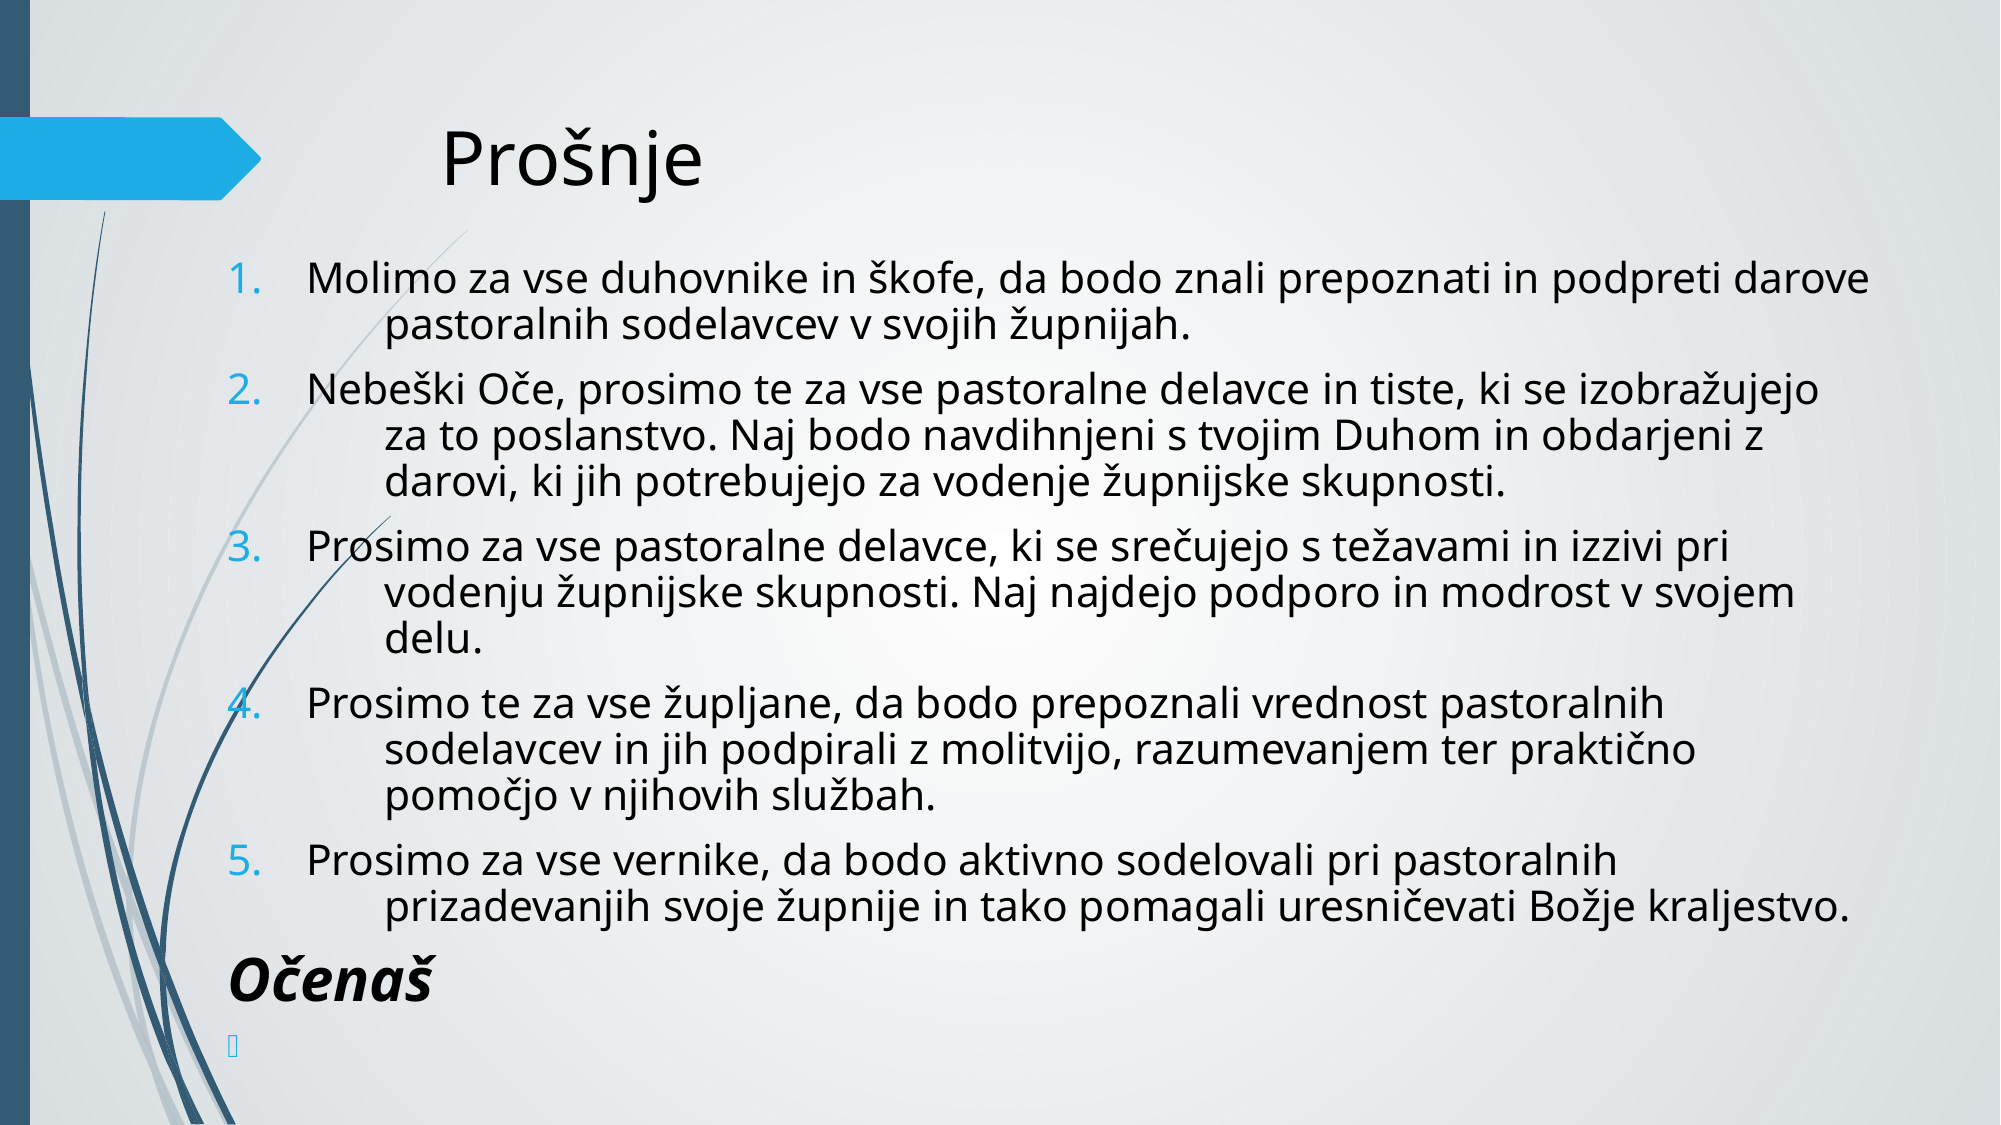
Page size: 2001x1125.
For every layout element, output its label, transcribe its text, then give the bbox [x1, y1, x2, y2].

title Prošnje [425, 102, 1888, 249]
list Molimo za vse duhovnike in škofe, da bodo znali prepoznati in podpreti darove pastoralnih sodelavcev v svojih župnijah. Nebeški Oče, prosimo te za vse pastoralne delavce in tiste, ki se izobražujejo za to poslanstvo. Naj bodo navdihnjeni s tvojim Duhom in obdarjeni z darovi, ki jih potrebujejo za vodenje župnijske skupnosti. Prosimo za vse pastoralne delavce, ki se srečujejo s težavami in izzivi pri vodenju župnijske skupnosti. Naj najdejo podporo in modrost v svojem delu. Prosimo te za vse župljane, da bodo prepoznali vrednost pastoralnih sodelavcev in jih podpirali z molitvijo, razumevanjem ter praktično pomočjo v njihovih službah. Prosimo za vse vernike, da bodo aktivno sodelovali pri pastoralnih prizadevanjih svoje župnije in tako pomagali uresničevati Božje kraljestvo. Očenaš [212, 249, 1888, 1067]
